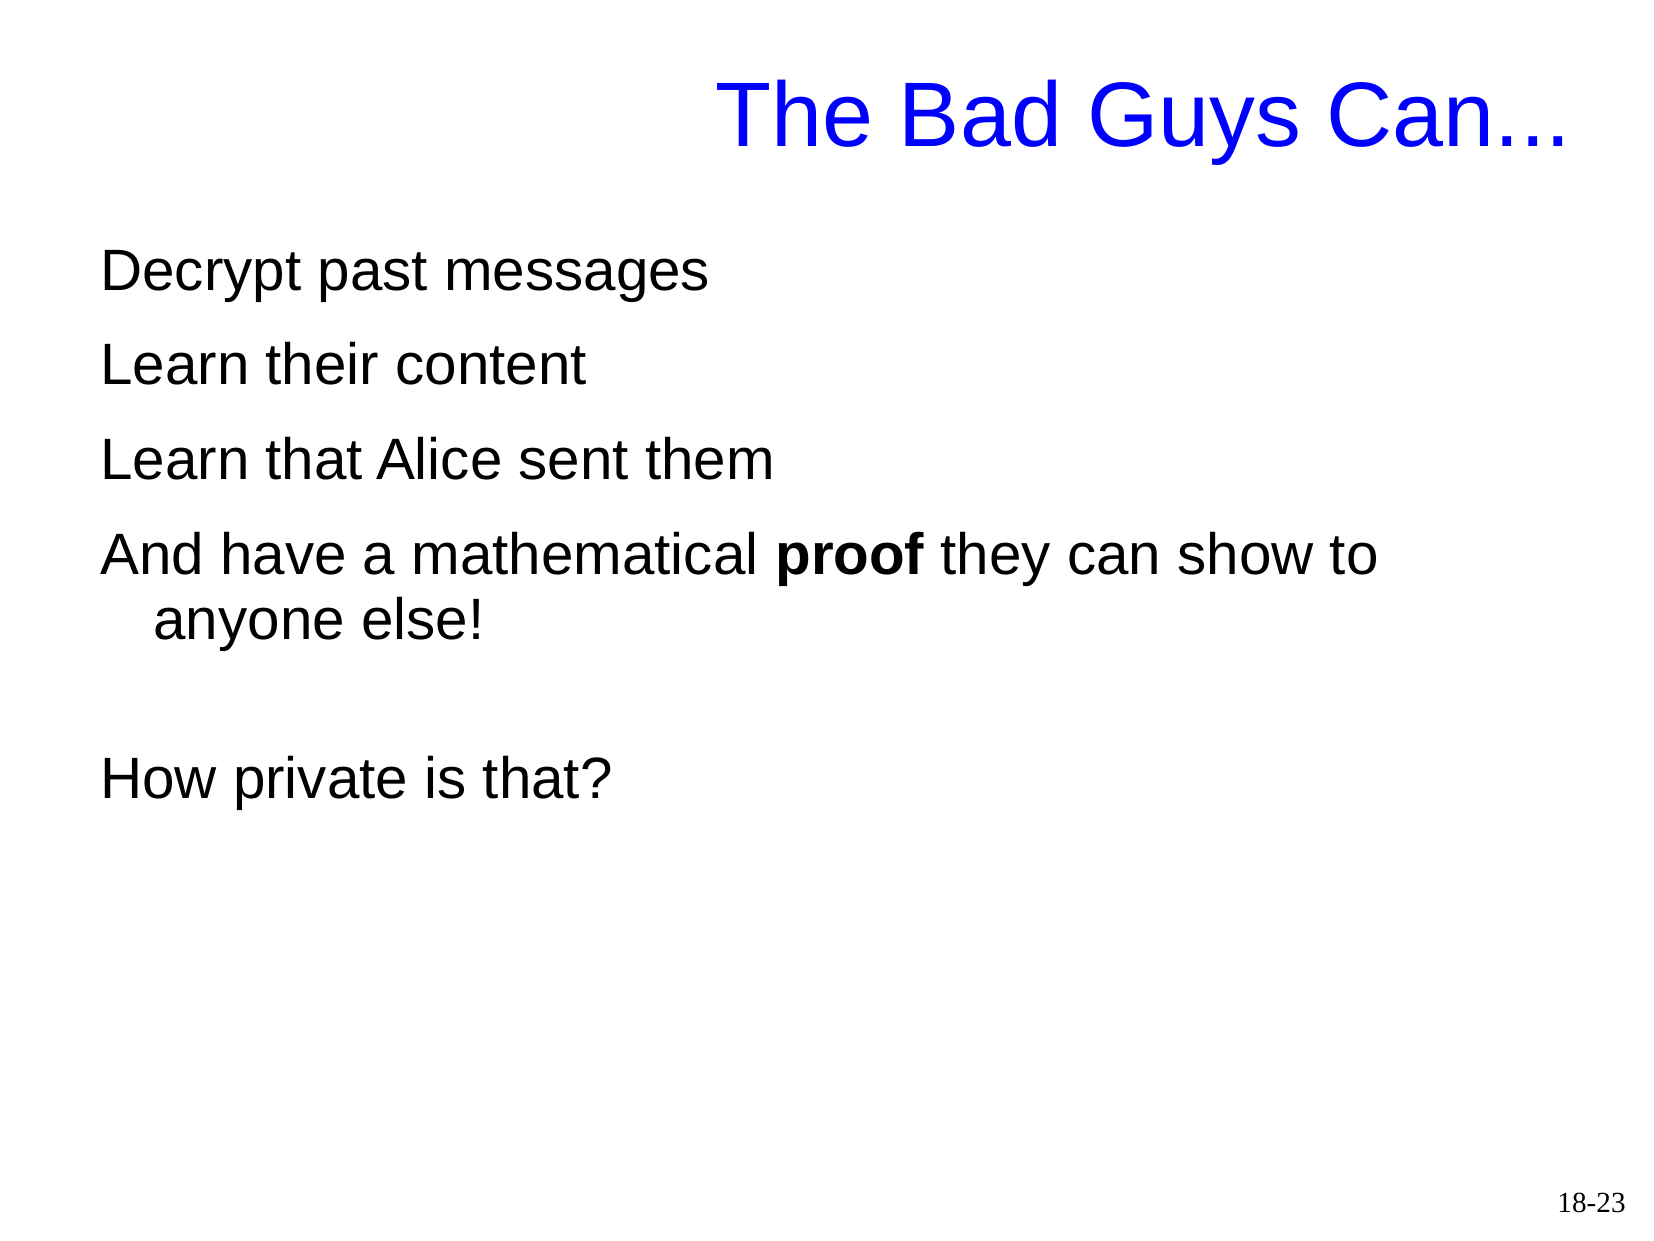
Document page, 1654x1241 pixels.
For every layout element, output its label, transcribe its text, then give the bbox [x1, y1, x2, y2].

list Decrypt past messages Learn their content Learn that Alice sent them And have a mathematical proof they can show to anyone else! How private is that? [82, 237, 1571, 1171]
title The Bad Guys Can... [84, 11, 1573, 219]
